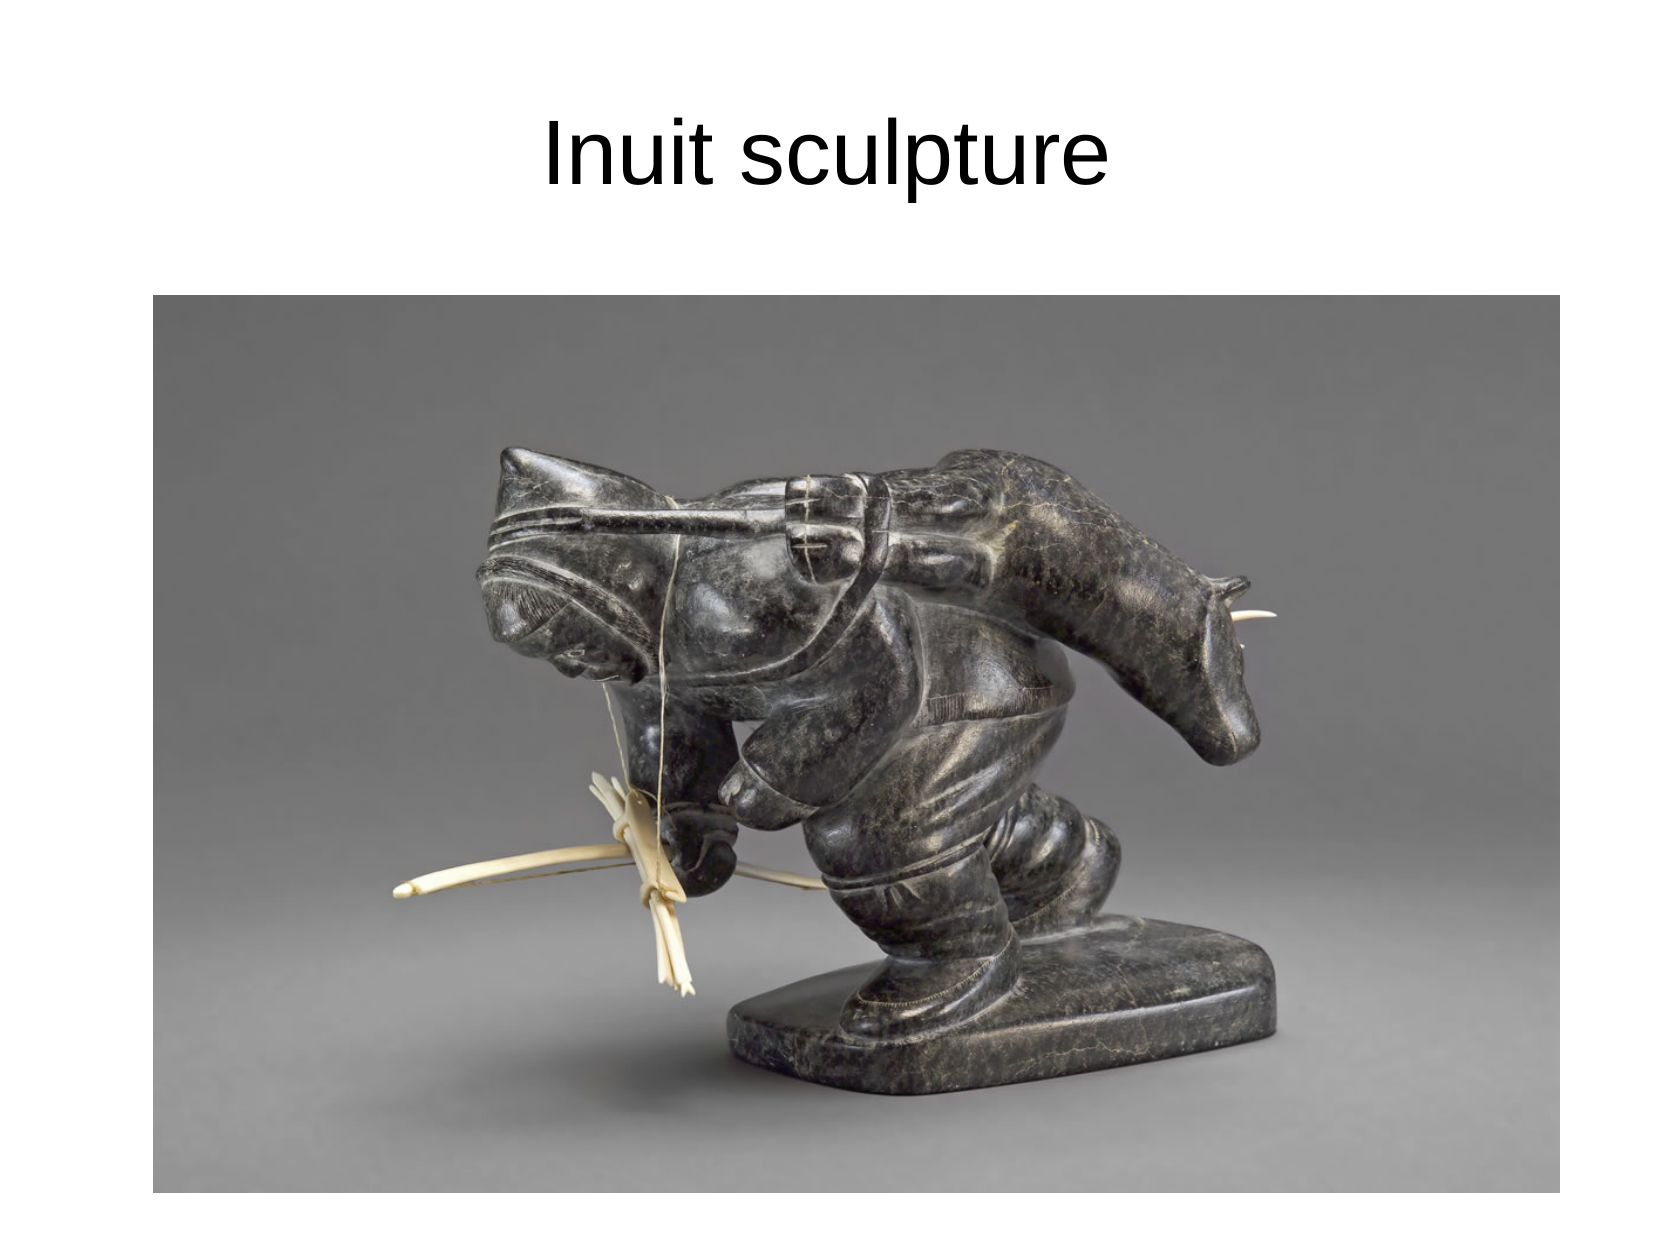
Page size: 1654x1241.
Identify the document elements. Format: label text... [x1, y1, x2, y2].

picture [153, 295, 1560, 1193]
title Inuit sculpture [82, 49, 1571, 257]
